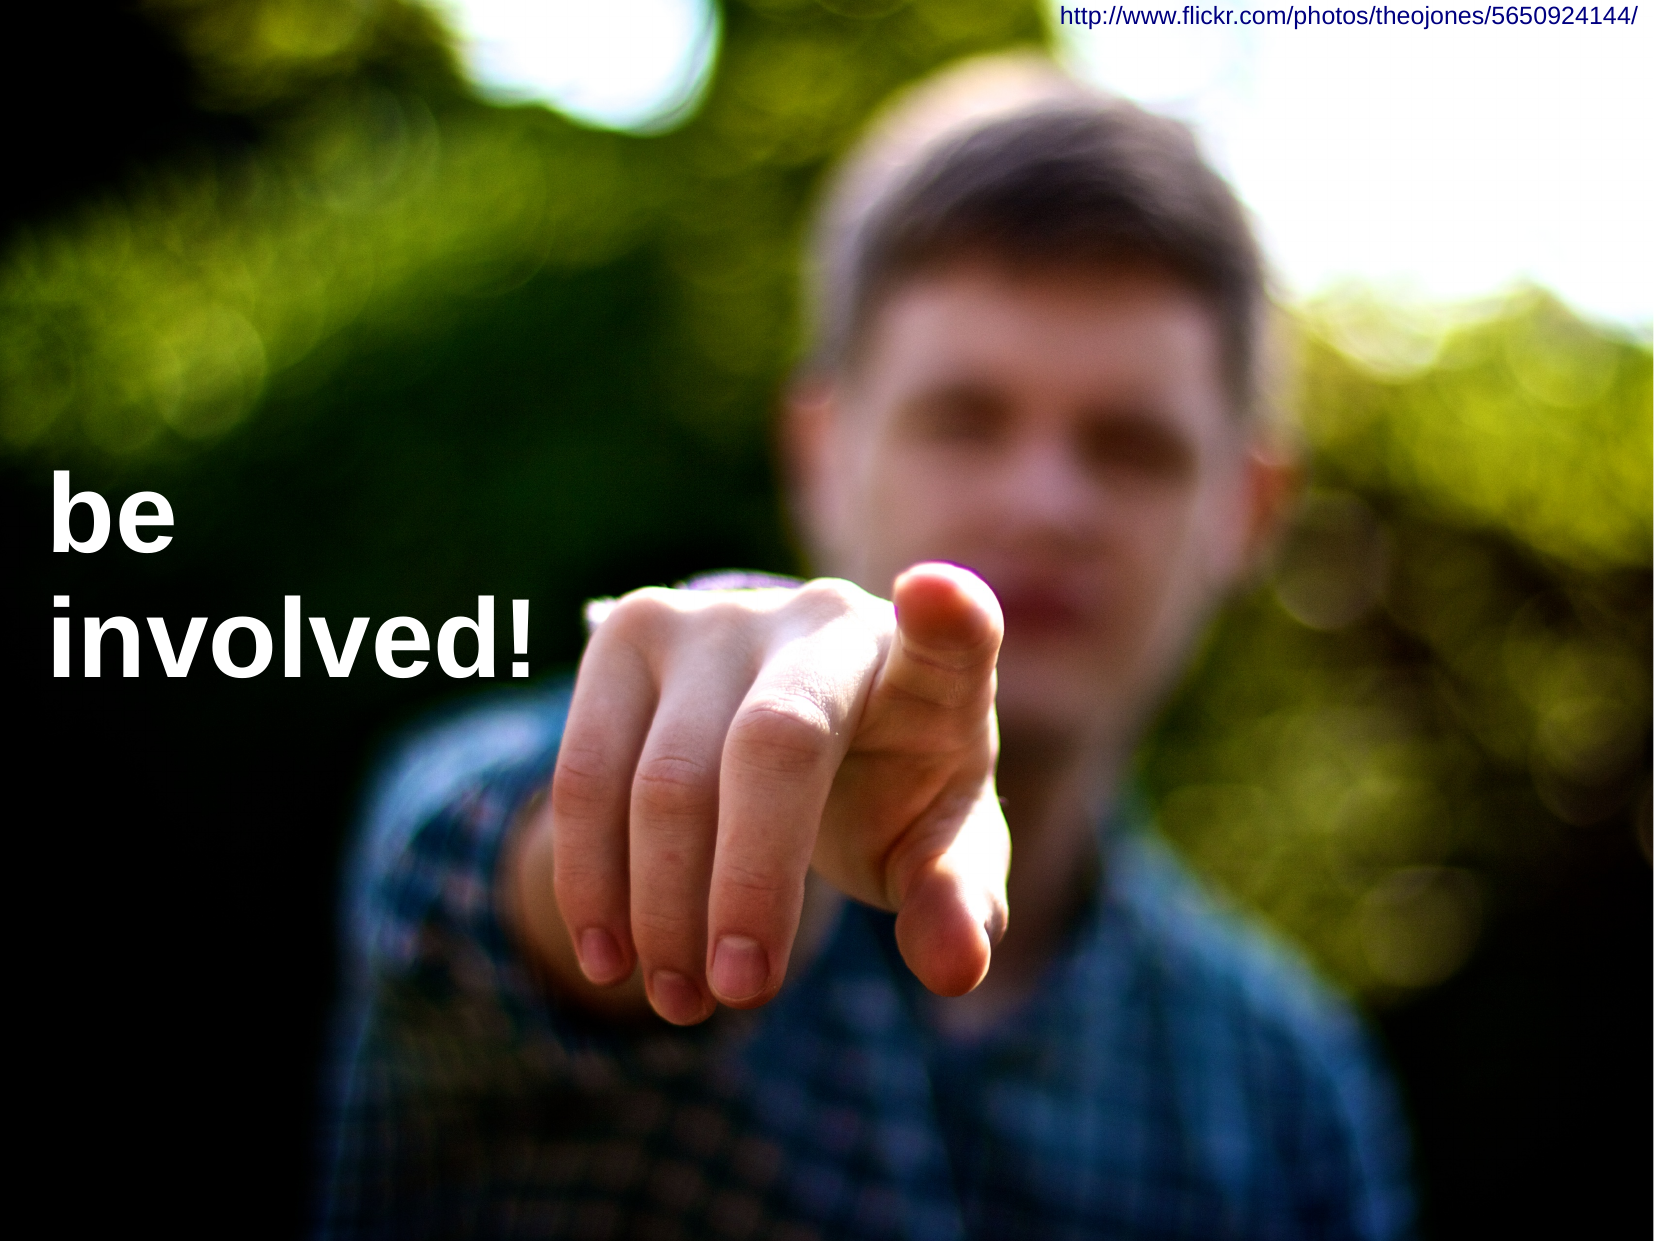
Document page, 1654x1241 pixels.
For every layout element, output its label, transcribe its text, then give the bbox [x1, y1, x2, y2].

text_box http://www.flickr.com/photos/theojones/5650924144/ [1045, 0, 1654, 37]
picture [0, 0, 1654, 1241]
text_box be involved! [31, 442, 556, 709]
